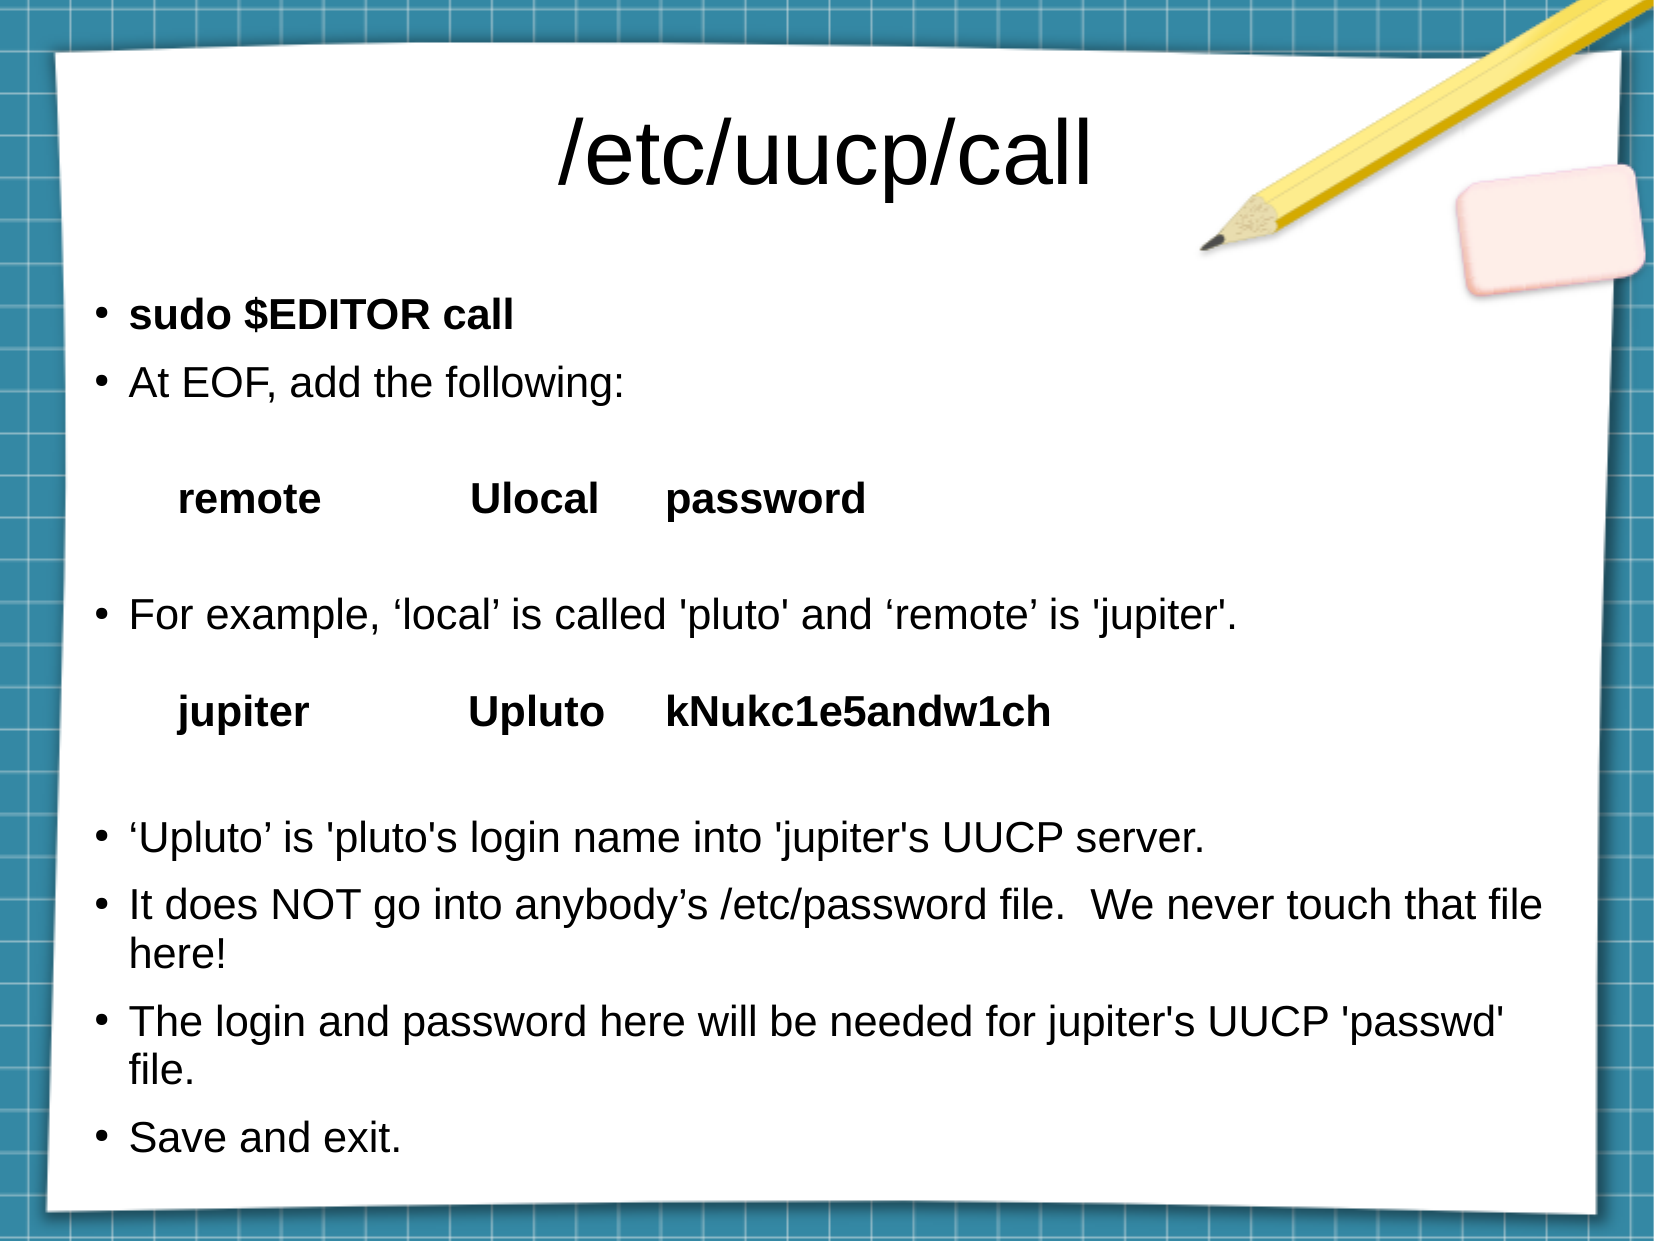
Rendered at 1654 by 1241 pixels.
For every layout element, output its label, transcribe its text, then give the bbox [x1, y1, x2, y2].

picture [0, 0, 1654, 1241]
list sudo $EDITOR call At EOF, add the following: remote Ulocal password For example, ‘local’ is called 'pluto' and ‘remote’ is 'jupiter'. jupiter Upluto kNukc1e5andw1ch ‘Upluto’ is 'pluto's login name into 'jupiter's UUCP server. It does NOT go into anybody’s /etc/password file. We never touch that file here! The login and password here will be needed for jupiter's UUCP 'passwd' file. Save and exit. [82, 290, 1571, 1171]
title /etc/uucp/call [82, 49, 1571, 257]
